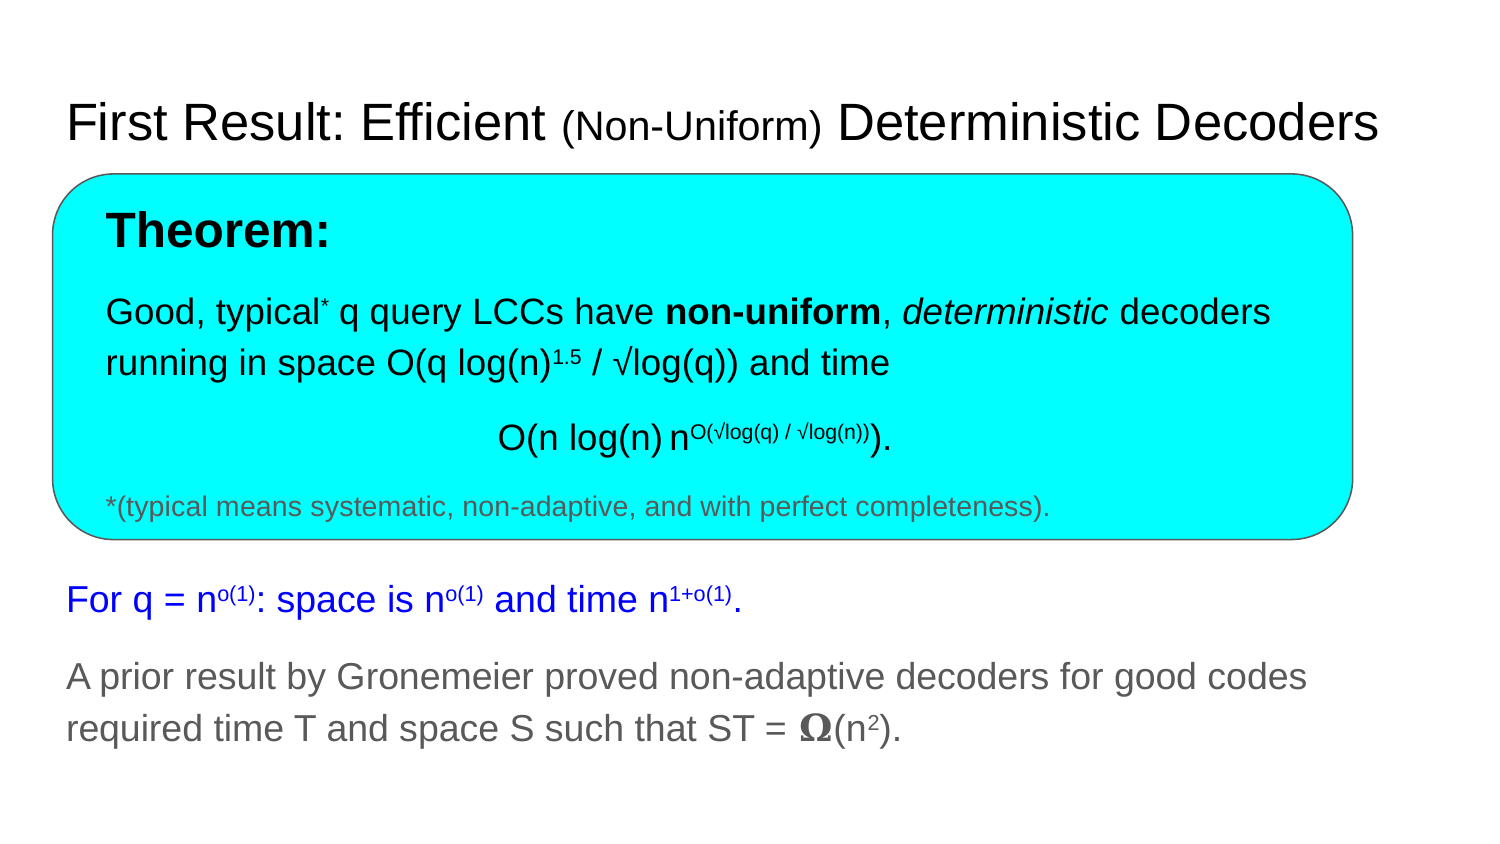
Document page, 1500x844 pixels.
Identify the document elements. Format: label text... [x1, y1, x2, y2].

list Theorem: Good, typical* q query LCCs have non-uniform, deterministic decoders running in space O(q log(n)1.5 / √log(q)) and time O(n log(n) nO(√log(q) / √log(n))). *(typical means systematic, non-adaptive, and with perfect completeness). [90, 173, 1300, 540]
title First Result: Efficient (Non-Uniform) Deterministic Decoders [51, 72, 1449, 167]
list For q = no(1): space is no(1) and time n1+o(1). A prior result by Gronemeier proved non-adaptive decoders for good codes required time T and space S such that ST = 𝛀(n2). [51, 553, 1449, 777]
text_box [52, 178, 90, 535]
text_box [1300, 174, 1353, 539]
